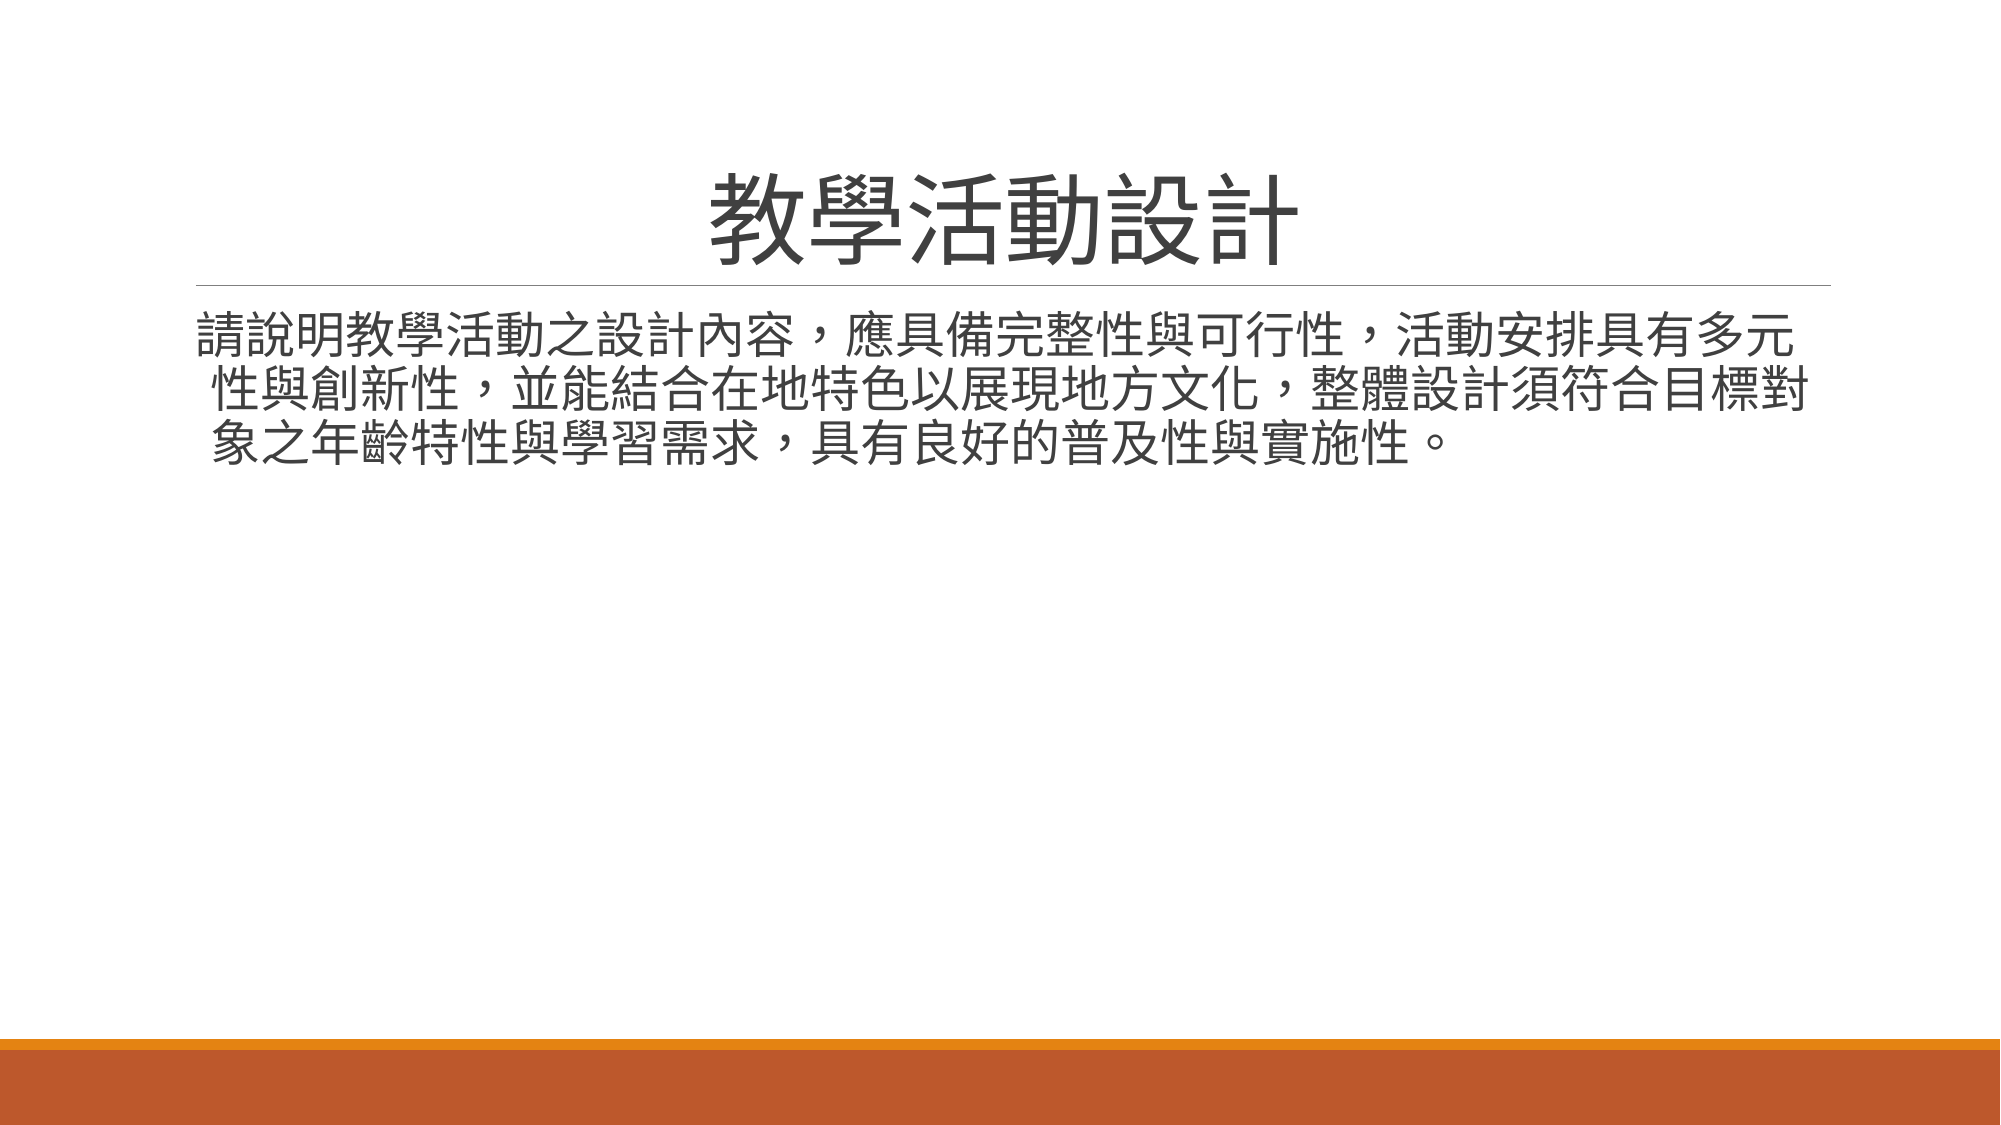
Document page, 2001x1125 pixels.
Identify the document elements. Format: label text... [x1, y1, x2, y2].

list 請說明教學活動之設計內容，應具備完整性與可行性，活動安排具有多元性與創新性，並能結合在地特色以展現地方文化，整體設計須符合目標對象之年齡特性與學習需求，具有良好的普及性與實施性。 [180, 302, 1831, 963]
title 教學活動設計 [180, 47, 1831, 286]
